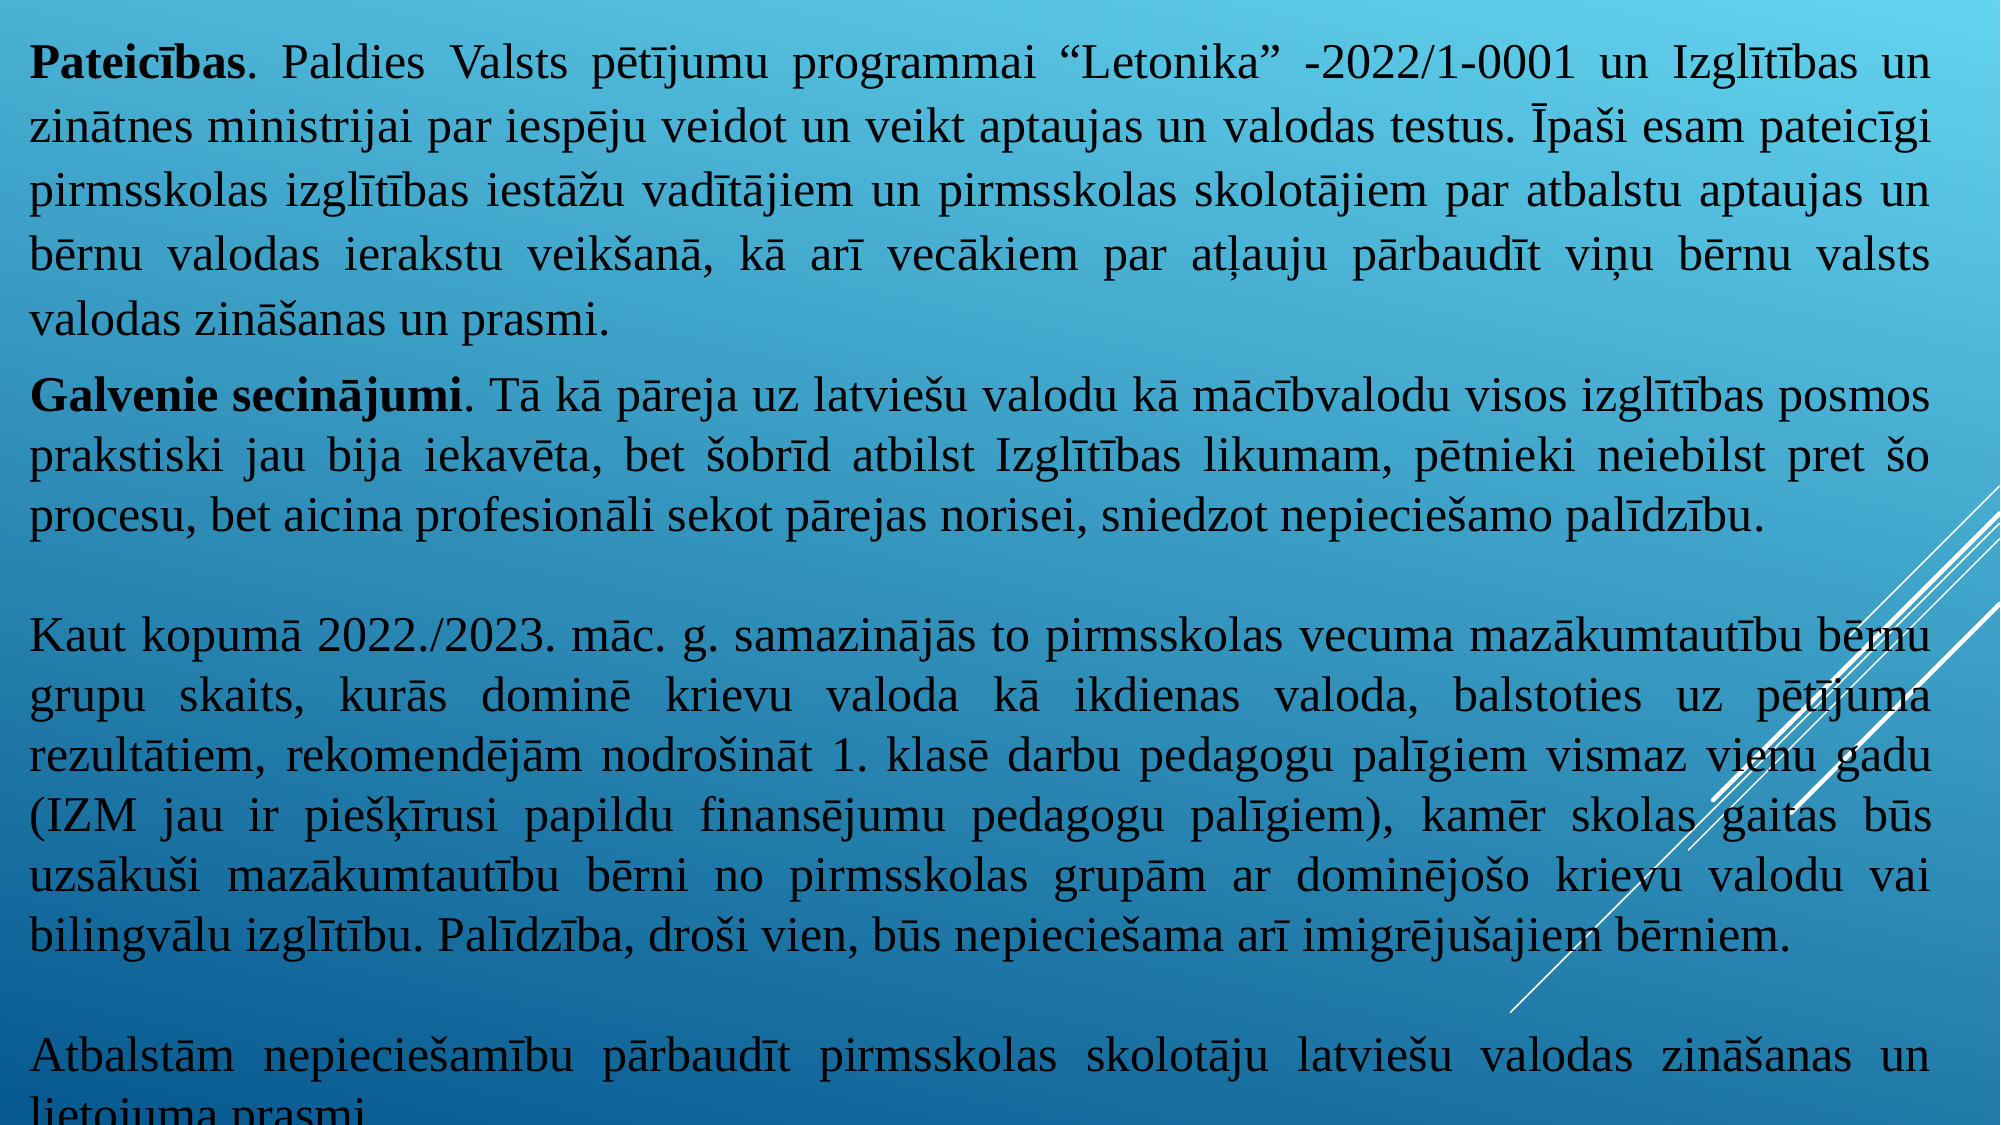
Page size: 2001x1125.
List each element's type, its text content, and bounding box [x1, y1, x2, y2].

text_box Pateicības. Paldies Valsts pētījumu programmai “Letonika” -2022/1-0001 un Izglītības un zinātnes ministrijai par iespēju veidot un veikt aptaujas un valodas testus. Īpaši esam pateicīgi pirmsskolas izglītības iestāžu vadītājiem un pirmsskolas skolotājiem par atbalstu aptaujas un bērnu valodas ierakstu veikšanā, kā arī vecākiem par atļauju pārbaudīt viņu bērnu valsts valodas zināšanas un prasmi. Galvenie secinājumi. Tā kā pāreja uz latviešu valodu kā mācībvalodu visos izglītības posmos prakstiski jau bija iekavēta, bet šobrīd atbilst Izglītības likumam, pētnieki neiebilst pret šo procesu, bet aicina profesionāli sekot pārejas norisei, sniedzot nepieciešamo palīdzību. Kaut kopumā 2022./2023. māc. g. samazinājās to pirmsskolas vecuma mazākumtautību bērnu grupu skaits, kurās dominē krievu valoda kā ikdienas valoda, balstoties uz pētījuma rezultātiem, rekomendējām nodrošināt 1. klasē darbu pedagogu palīgiem vismaz vienu gadu (IZM jau ir piešķīrusi papildu finansējumu pedagogu palīgiem), kamēr skolas gaitas būs uzsākuši mazākumtautību bērni no pirmsskolas grupām ar dominējošo krievu valodu vai bilingvālu izglītību. Palīdzība, droši vien, būs nepieciešama arī imigrējušajiem bērniem. Atbalstām nepieciešamību pārbaudīt pirmsskolas skolotāju latviešu valodas zināšanas un lietojuma prasmi. [15, 16, 1957, 1125]
